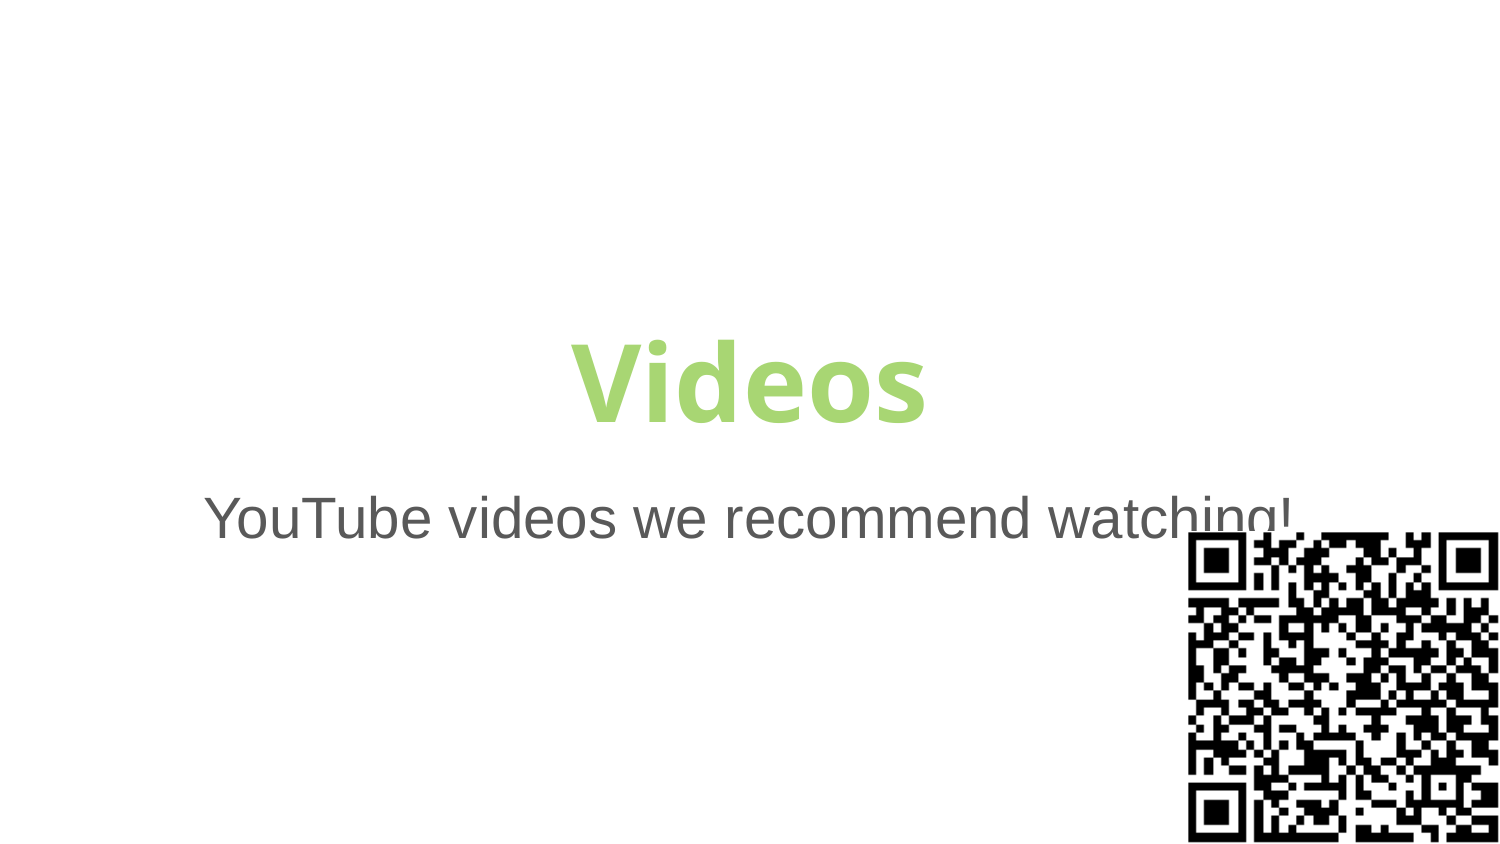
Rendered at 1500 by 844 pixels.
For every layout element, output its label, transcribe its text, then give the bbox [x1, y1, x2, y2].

picture [1187, 531, 1500, 844]
subtitle YouTube videos we recommend watching! [51, 464, 1449, 595]
title Videos [51, 122, 1449, 459]
